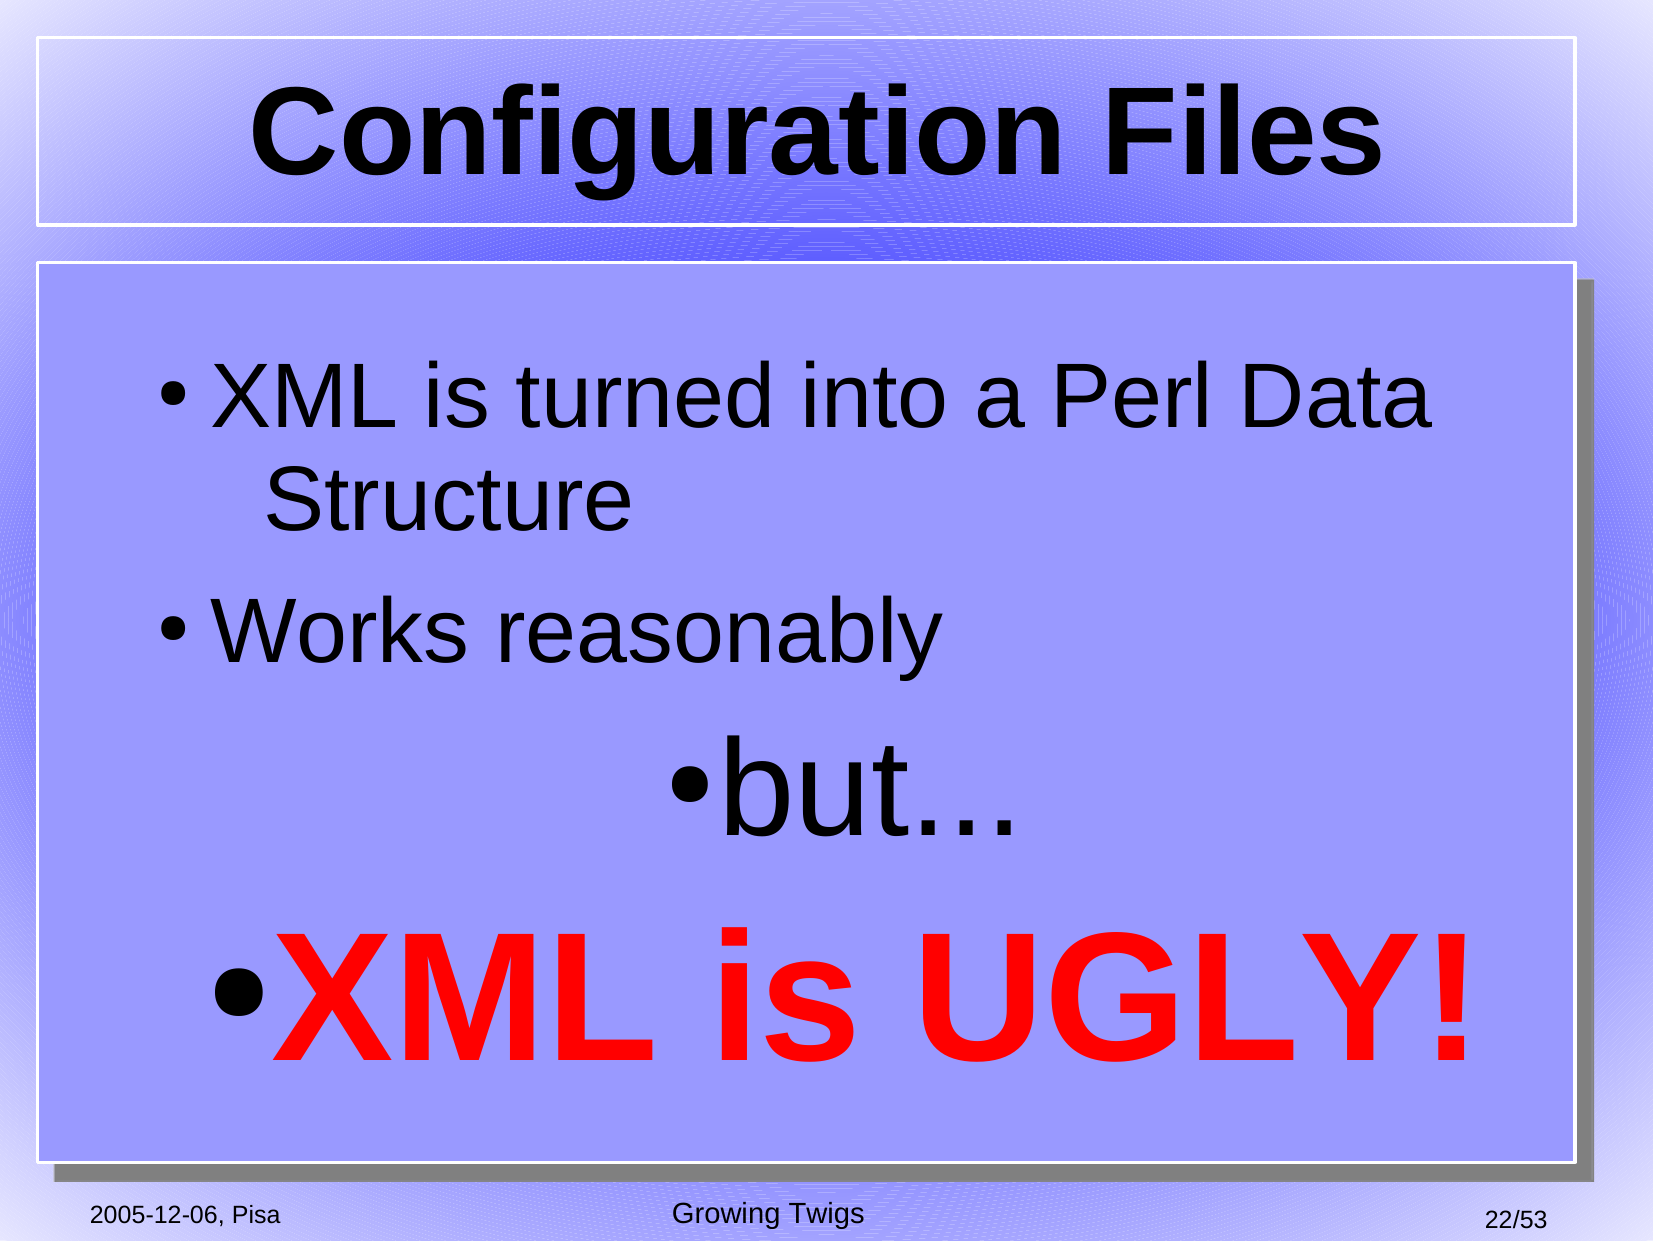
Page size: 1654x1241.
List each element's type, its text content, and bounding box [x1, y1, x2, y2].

list XML is turned into a Perl Data Structure Works reasonably but... XML is UGLY! [121, 344, 1533, 1220]
title Configuration Files [112, 37, 1524, 226]
